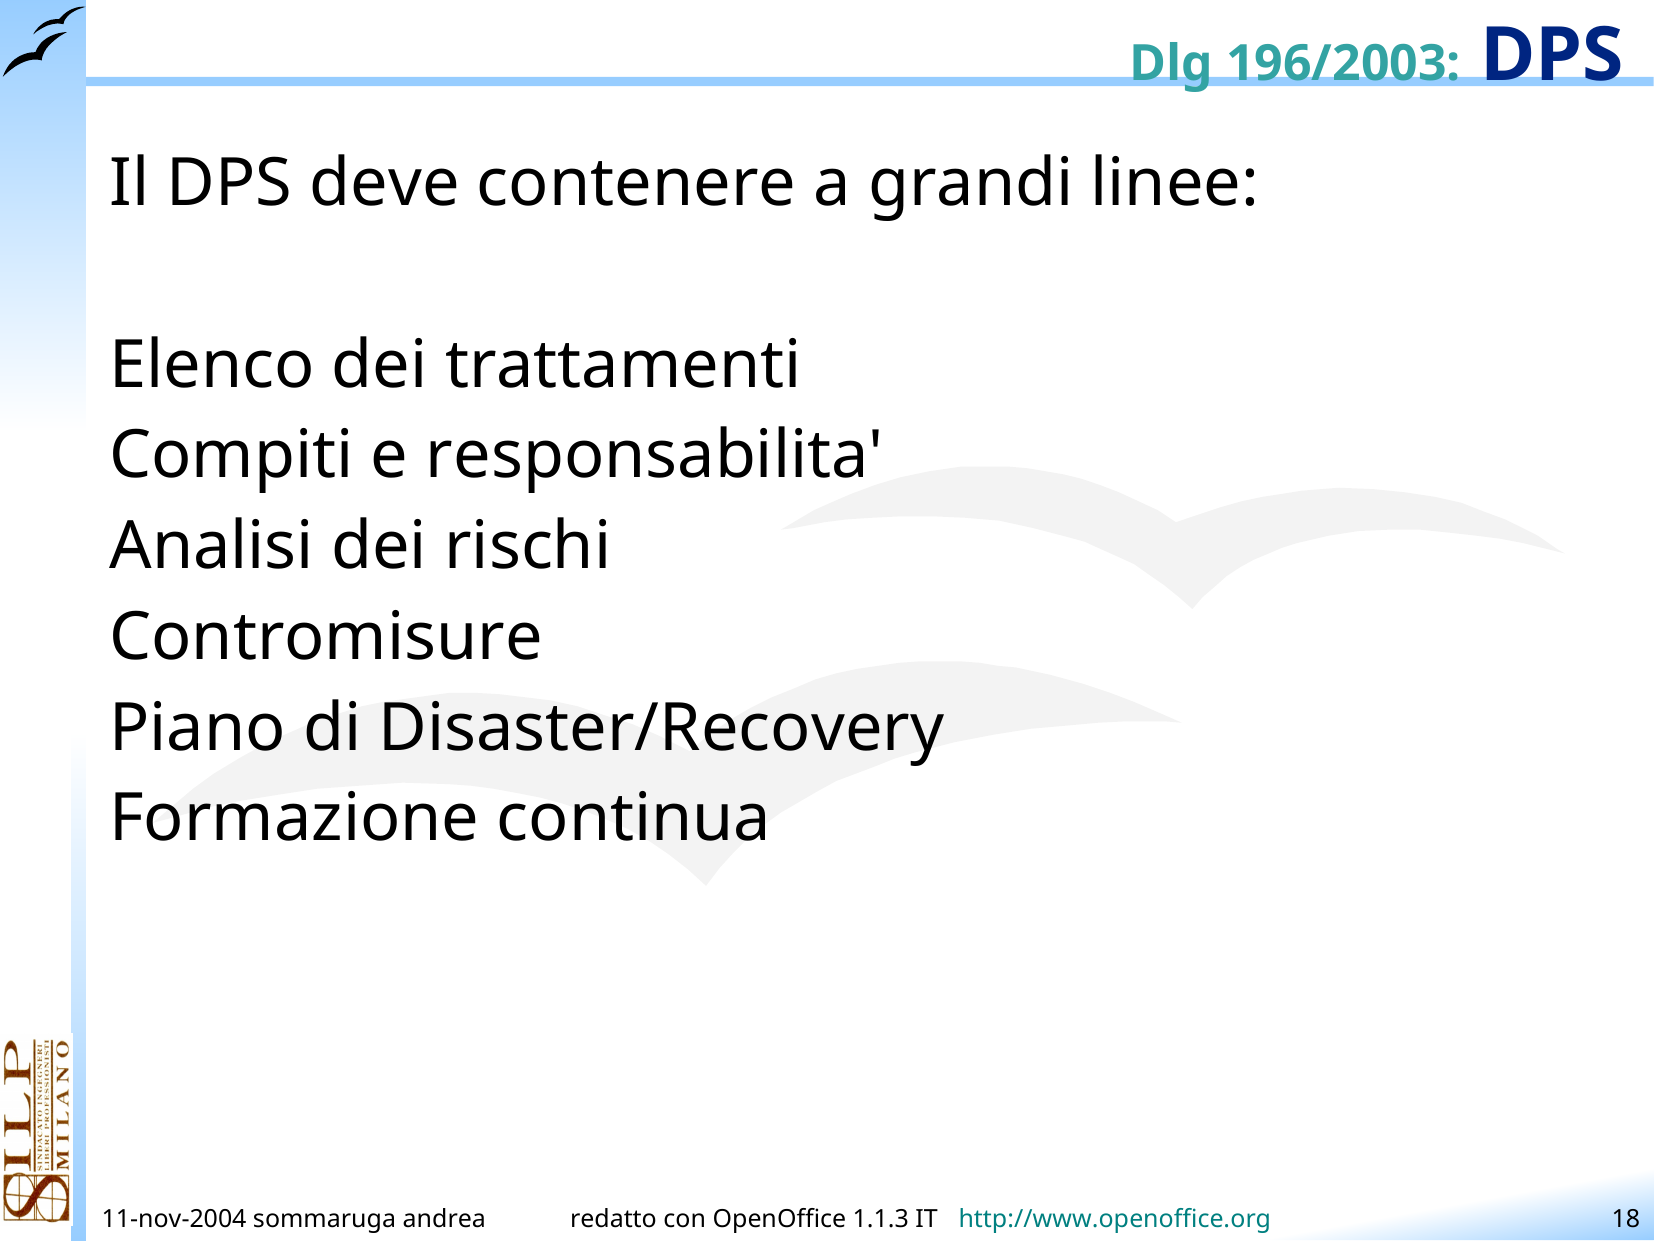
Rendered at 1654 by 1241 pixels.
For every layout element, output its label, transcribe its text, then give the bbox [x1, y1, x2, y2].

title Dlg 196/2003: DPS [85, 0, 1654, 104]
picture [0, 1033, 73, 1226]
list Il DPS deve contenere a grandi linee: Elenco dei trattamenti Compiti e responsabilita' Analisi dei rischi Contromisure Piano di Disaster/Recovery Formazione continua [85, 134, 1628, 1163]
